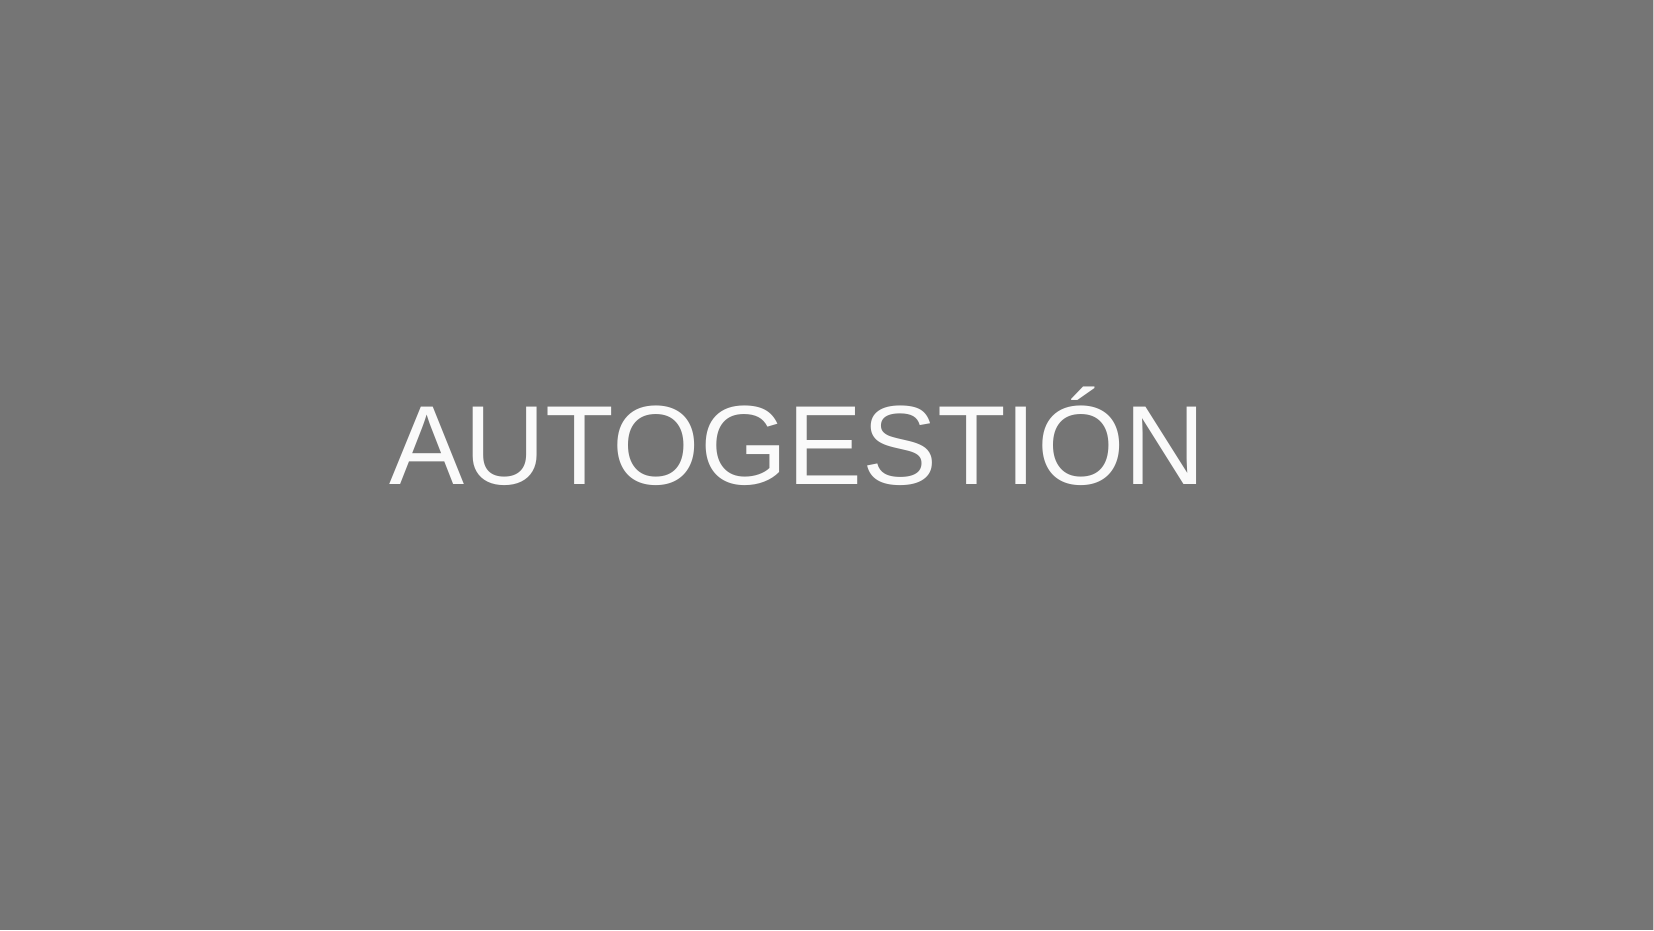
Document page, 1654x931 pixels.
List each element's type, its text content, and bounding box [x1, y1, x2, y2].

text_box AUTOGESTIÓN [375, 375, 1231, 516]
